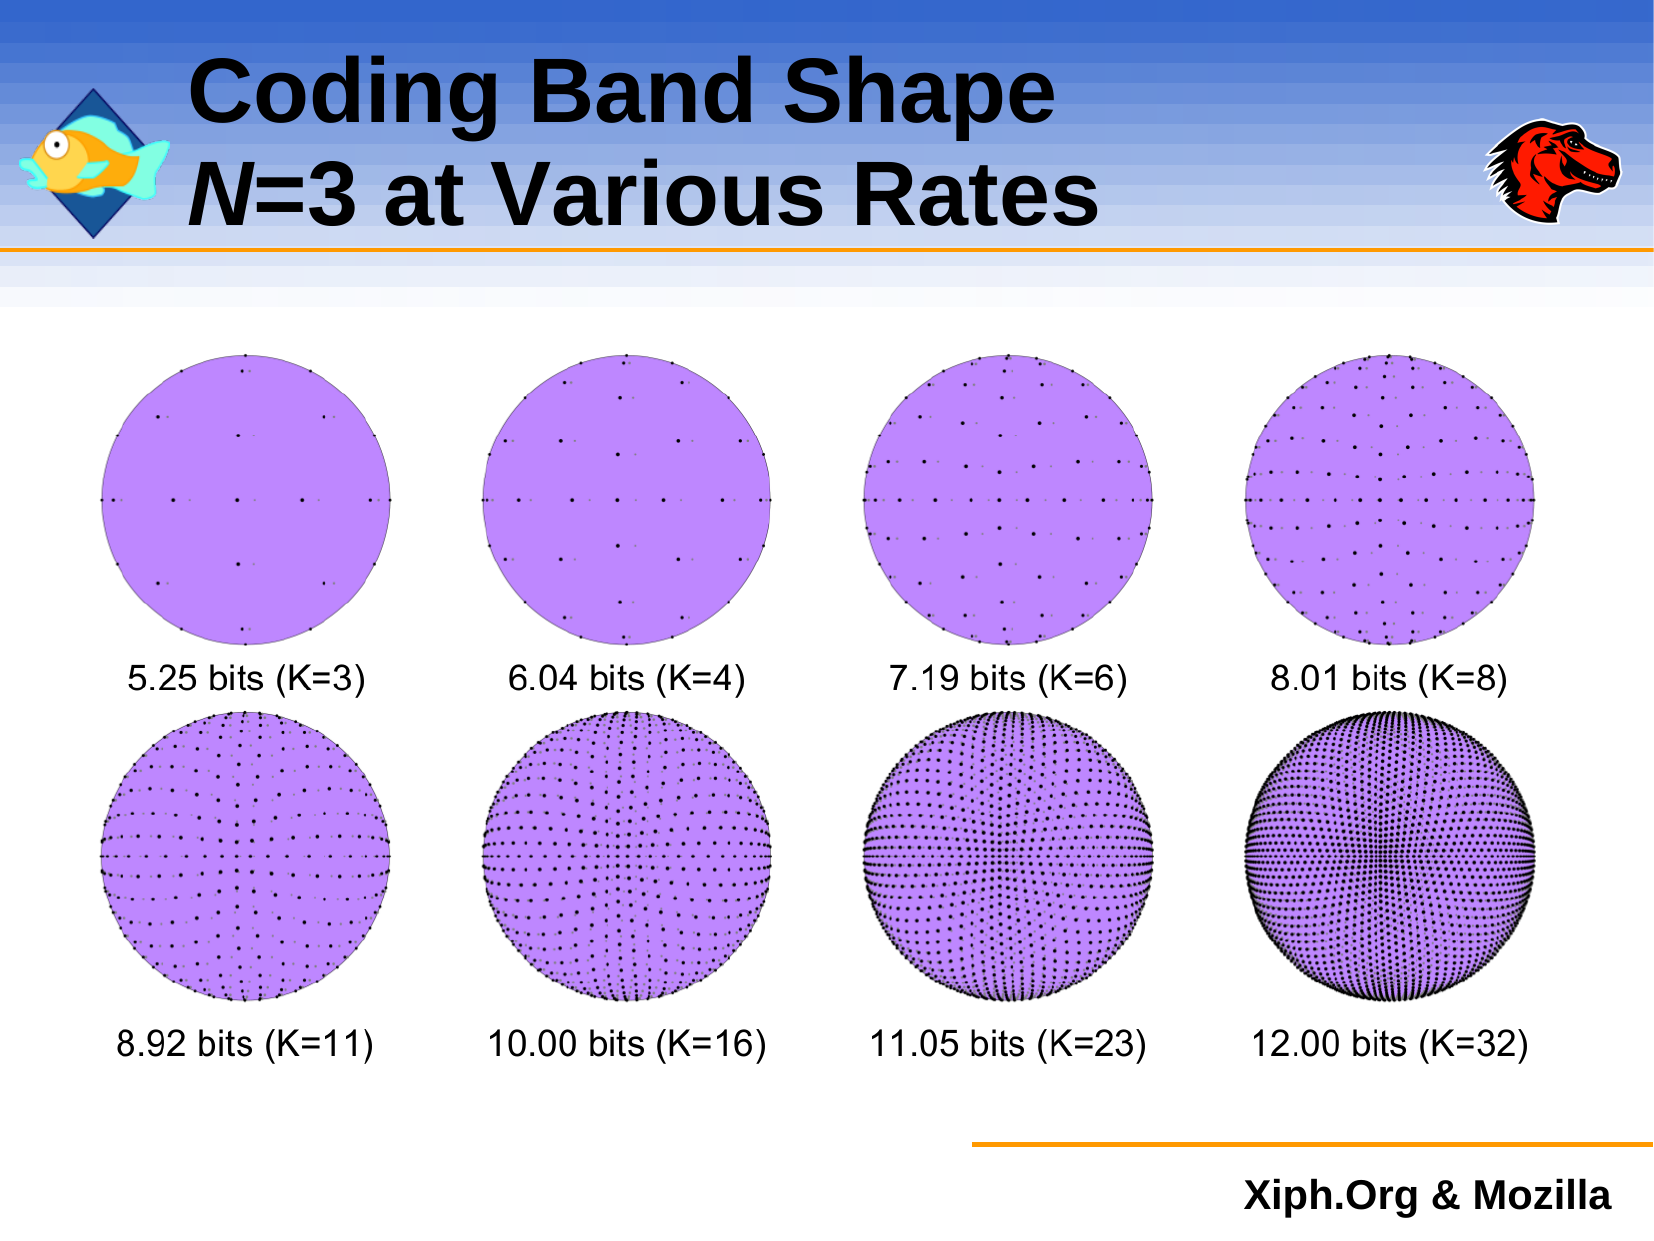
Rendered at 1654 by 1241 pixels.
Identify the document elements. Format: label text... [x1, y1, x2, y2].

picture [0, 0, 1654, 248]
title Coding Band Shape N=3 at Various Rates [187, 39, 1571, 245]
picture [0, 252, 1654, 1241]
